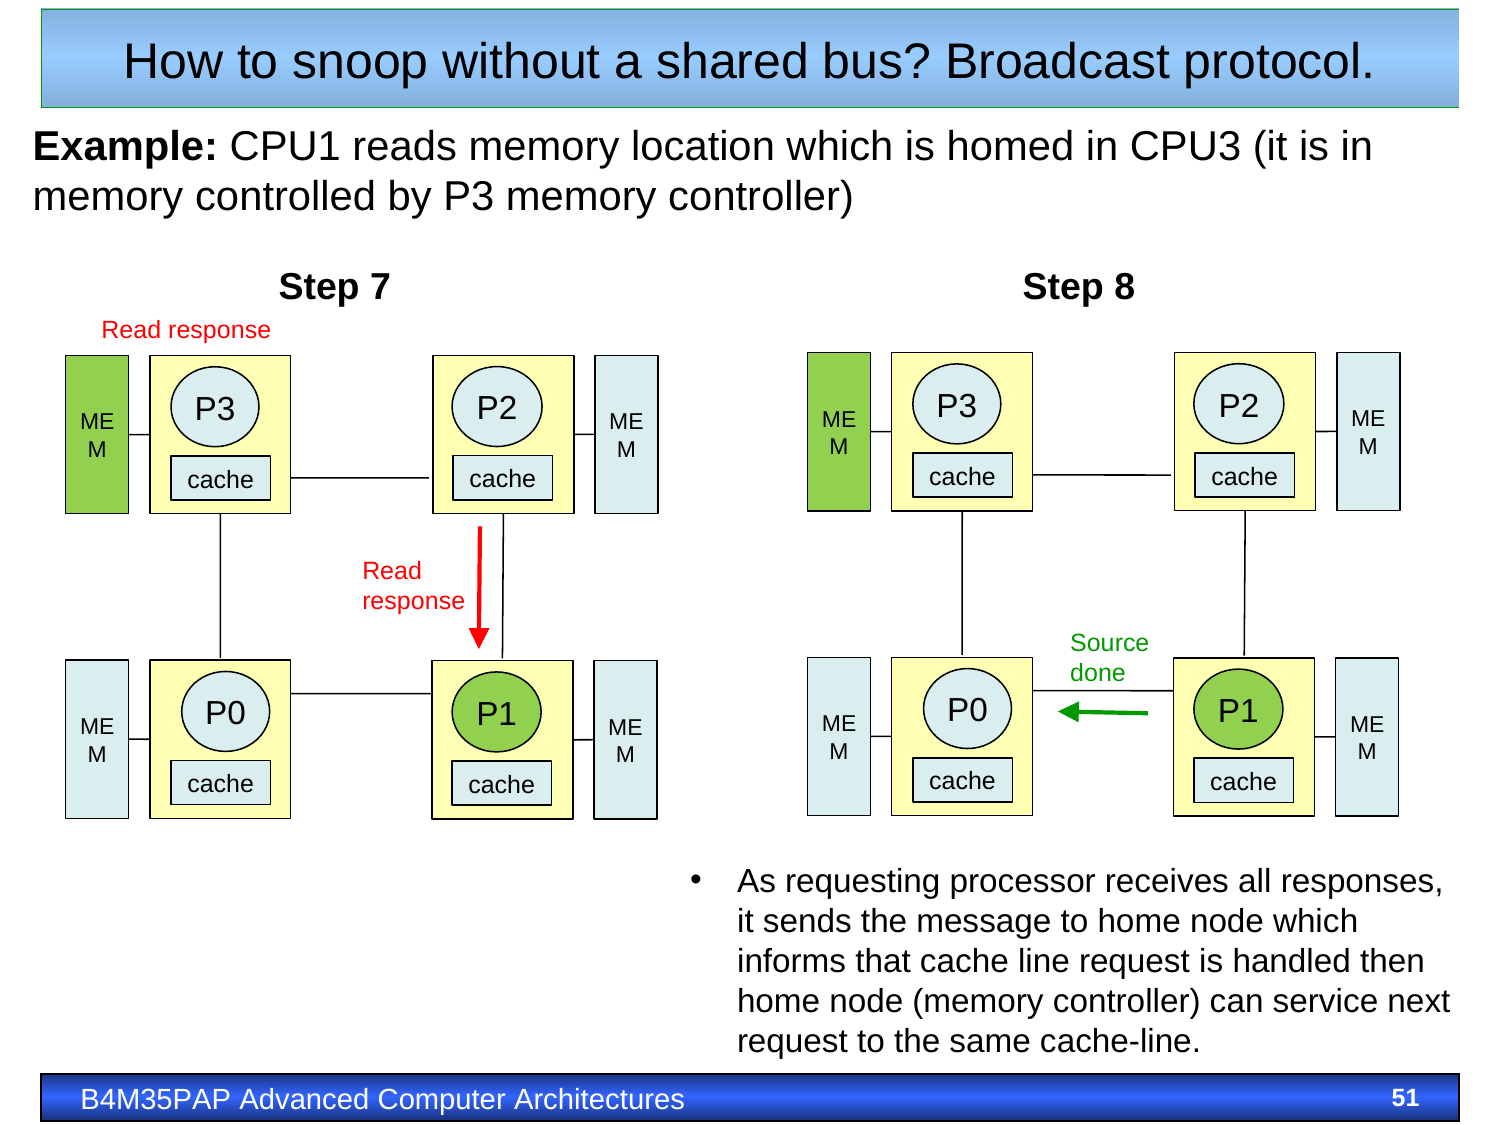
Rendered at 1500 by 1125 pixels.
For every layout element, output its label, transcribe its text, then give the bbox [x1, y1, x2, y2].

text_box Source done [1055, 619, 1196, 695]
text_box Read response [86, 306, 290, 352]
text_box P0 [923, 668, 1012, 749]
title How to snoop without a shared bus? Broadcast protocol. [41, 8, 1459, 108]
text_box cache [170, 455, 271, 501]
text_box MEM [807, 352, 871, 511]
text_box MEM [65, 355, 129, 514]
text_box MEM [1336, 352, 1400, 511]
text_box cache [453, 455, 553, 500]
text_box [891, 352, 1171, 655]
text_box P3 [171, 366, 259, 447]
text_box P1 [1193, 669, 1283, 750]
text_box cache [1193, 758, 1294, 803]
text_box As requesting processor receives all responses, it sends the message to home node which informs that cache line request is handled then home node (memory controller) can service next request to the same cache-line. [675, 851, 1468, 1067]
text_box cache [912, 453, 1013, 498]
text_box Step 7 [263, 258, 407, 316]
text_box P3 [912, 363, 1001, 444]
text_box MEM [593, 660, 657, 819]
text_box [149, 660, 573, 819]
text_box MEM [65, 660, 129, 819]
text_box P1 [452, 671, 542, 752]
text_box [432, 355, 574, 659]
text_box [891, 657, 1055, 816]
text_box P0 [181, 671, 270, 752]
text_box cache [912, 757, 1013, 802]
text_box [1174, 352, 1316, 656]
text_box [1173, 657, 1315, 816]
text_box Step 8 [1008, 258, 1151, 316]
text_box [149, 355, 429, 658]
text_box MEM [1335, 657, 1399, 816]
text_box cache [452, 761, 552, 806]
text_box MEM [594, 355, 658, 514]
text_box P2 [1193, 363, 1284, 444]
text_box P2 [452, 366, 543, 447]
list Example: CPU1 reads memory location which is homed in CPU3 (it is in memory controlled by P3 memory controller) [17, 111, 1500, 233]
text_box MEM [807, 657, 871, 816]
text_box cache [170, 760, 271, 805]
text_box Read response [347, 547, 488, 623]
text_box cache [1194, 452, 1295, 497]
